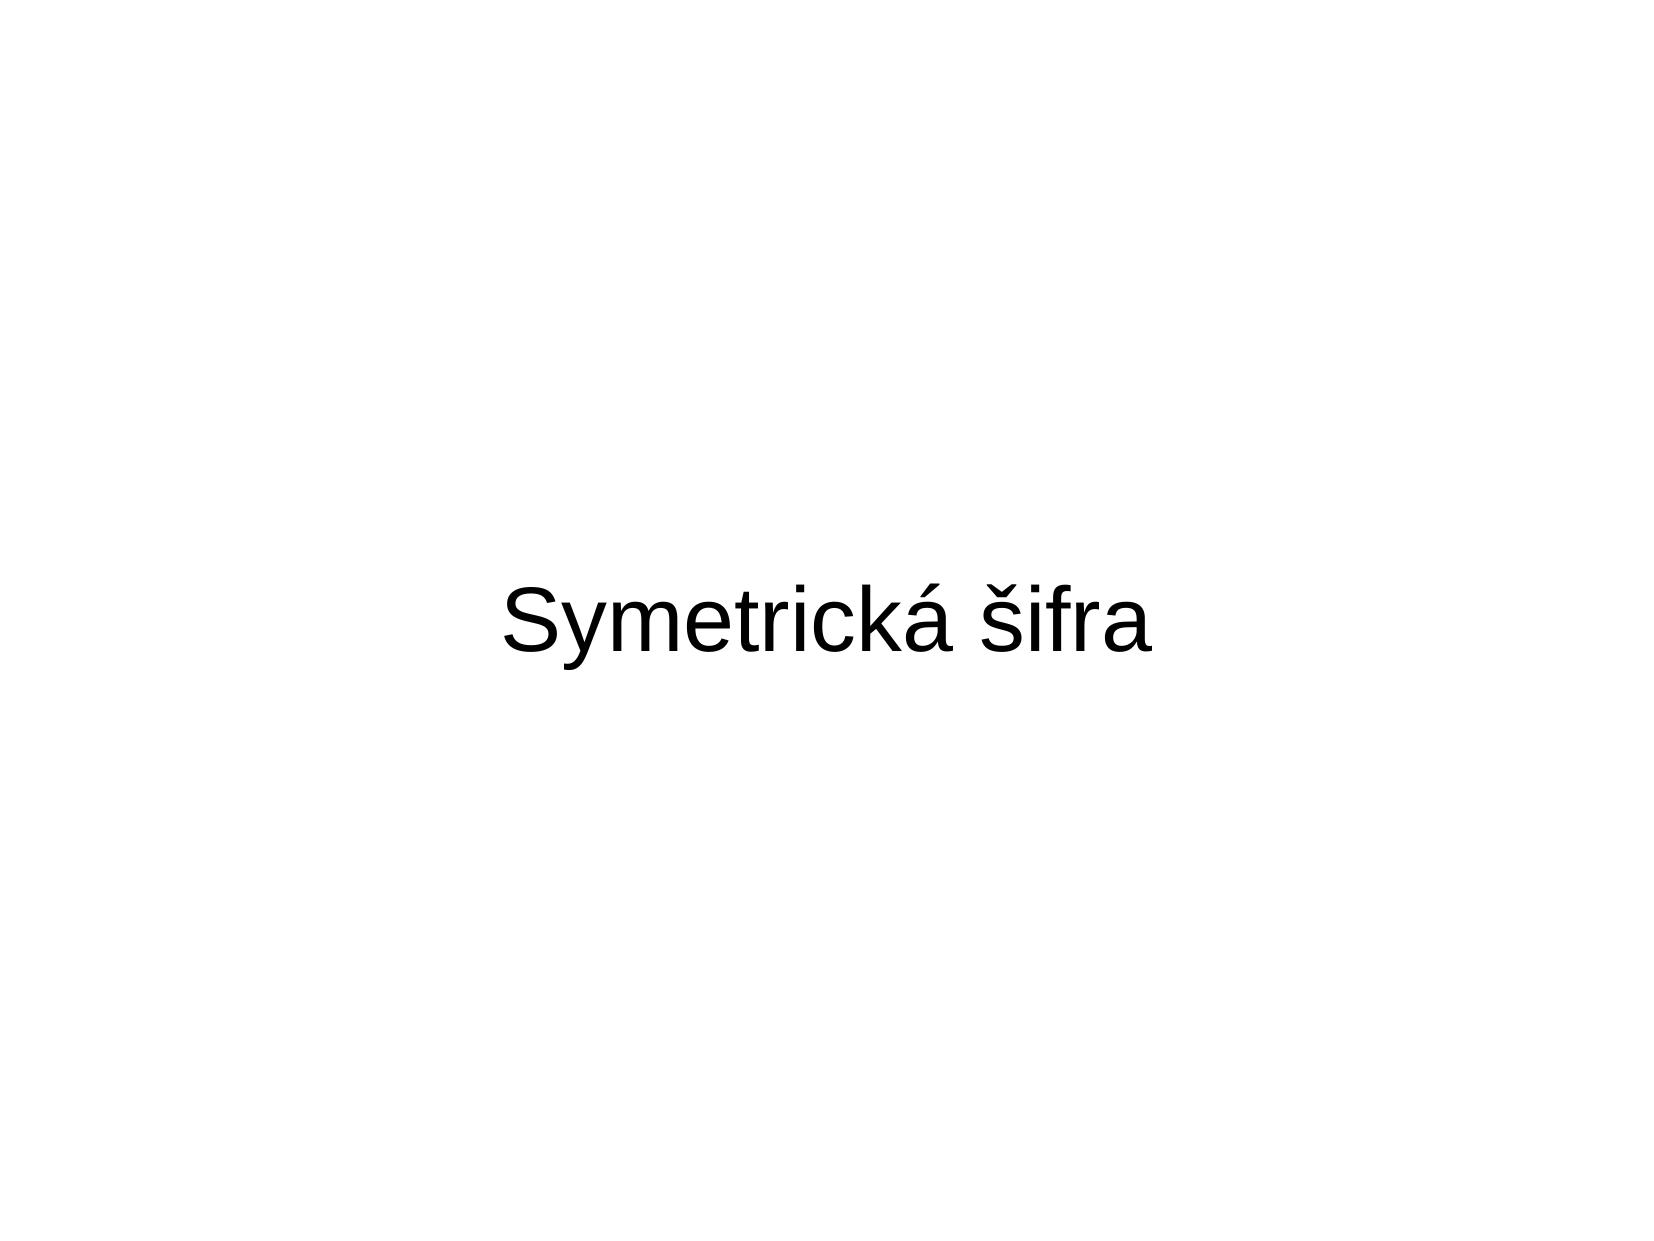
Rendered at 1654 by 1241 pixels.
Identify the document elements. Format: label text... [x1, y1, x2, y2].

title Symetrická šifra [82, 516, 1571, 724]
